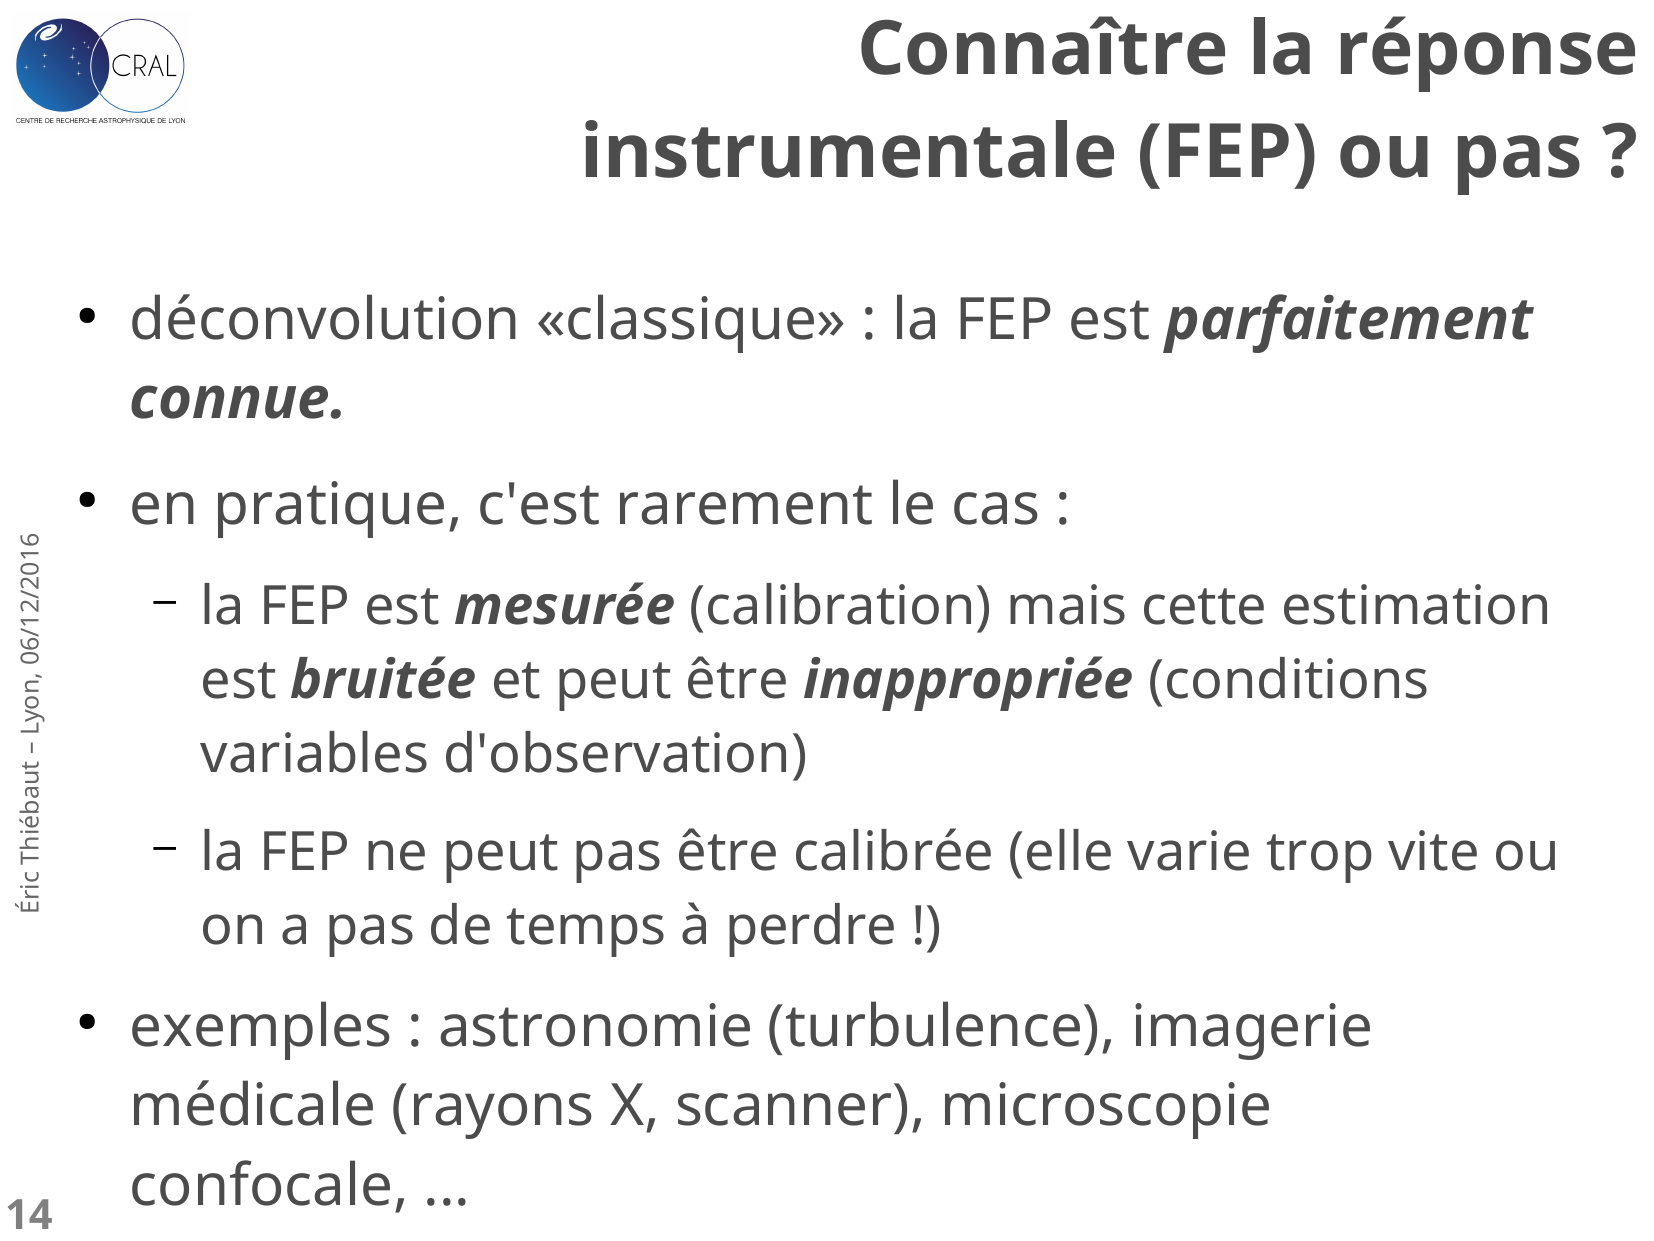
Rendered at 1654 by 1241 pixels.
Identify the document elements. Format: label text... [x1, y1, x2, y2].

picture [11, 11, 190, 130]
title Connaître la réponse instrumentale (FEP) ou pas ? [284, 0, 1640, 194]
list déconvolution «classique» : la FEP est parfaitement connue. en pratique, c'est rarement le cas : la FEP est mesurée (calibration) mais cette estimation est bruitée et peut être inappropriée (conditions variables d'observation) la FEP ne peut pas être calibrée (elle varie trop vite ou on a pas de temps à perdre !) exemples : astronomie (turbulence), imagerie médicale (rayons X, scanner), microscopie confocale, ... Que faire ? [59, 277, 1595, 1149]
